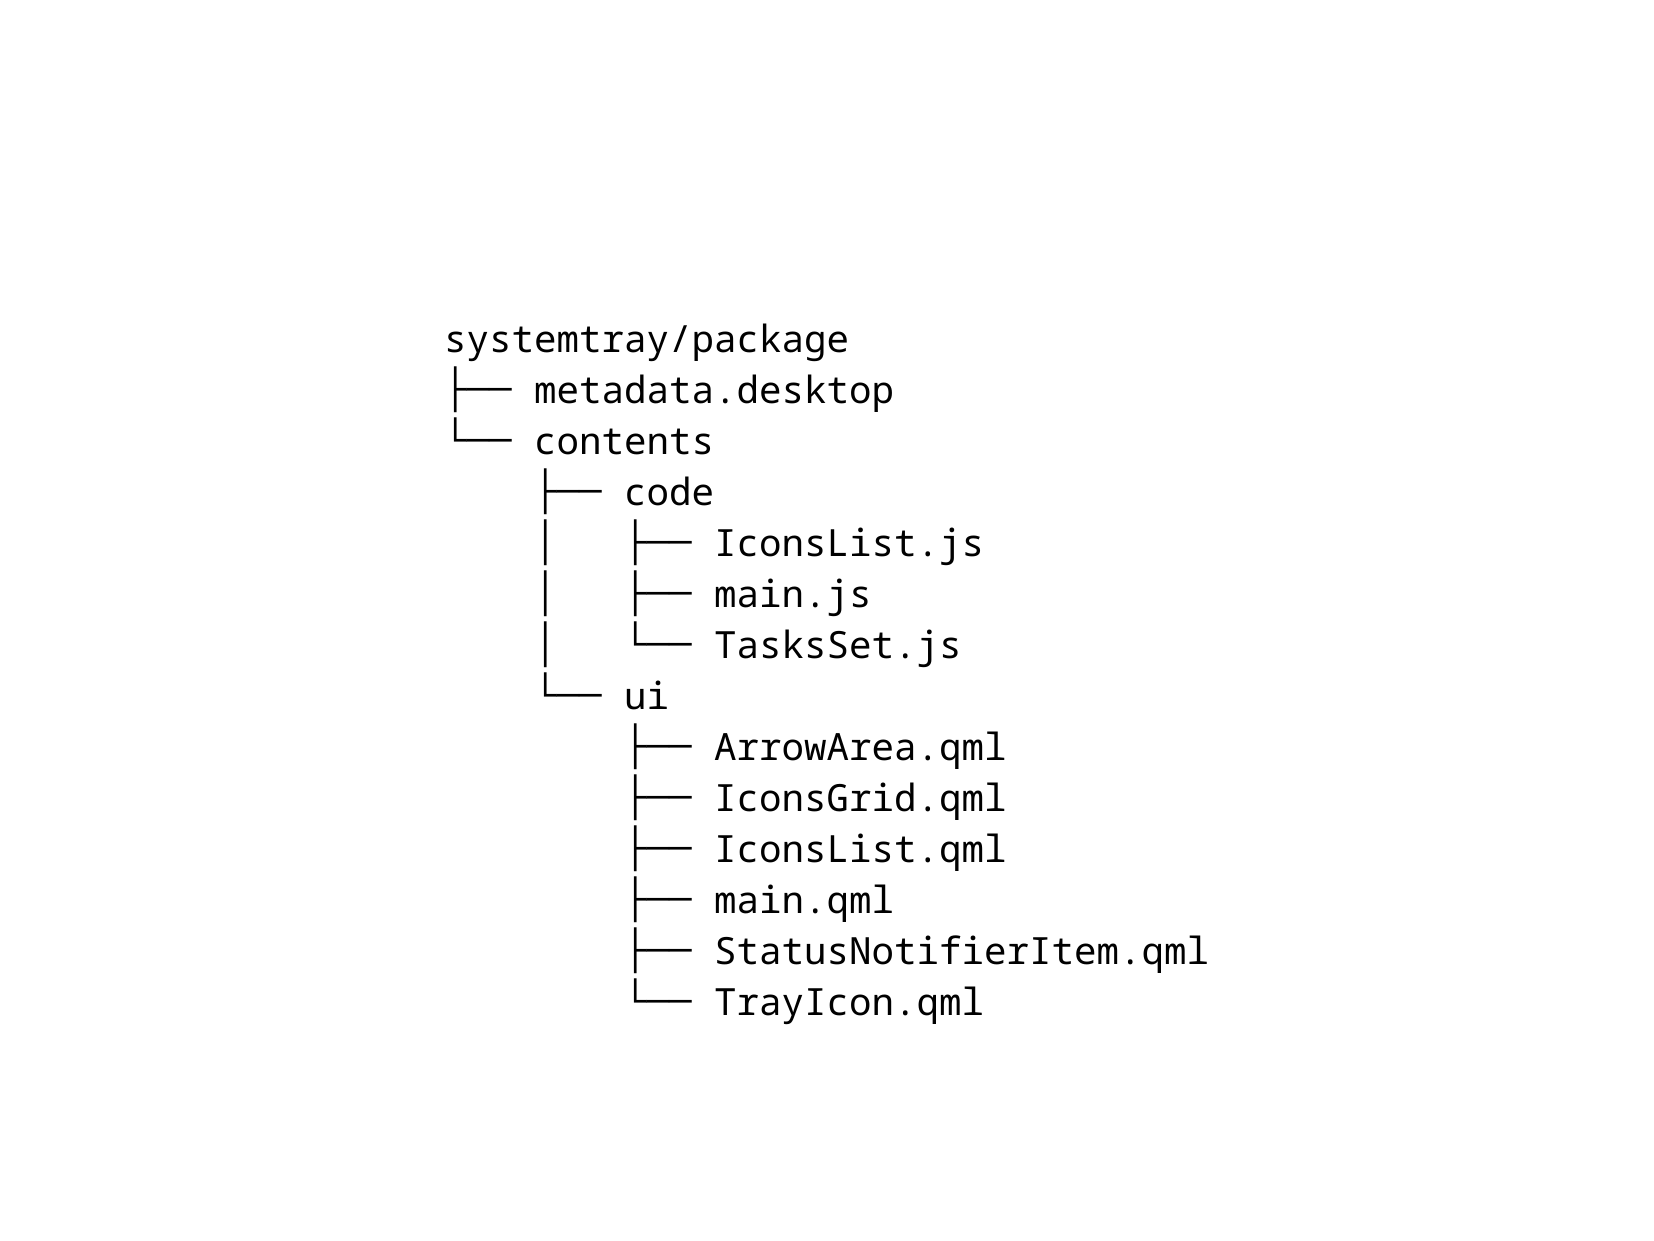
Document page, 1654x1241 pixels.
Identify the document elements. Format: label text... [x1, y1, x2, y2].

text_box systemtray/package ├── metadata.desktop └── contents ├── code │ ├── IconsList.js │ ├── main.js │ └── TasksSet.js └── ui ├── ArrowArea.qml ├── IconsGrid.qml ├── IconsList.qml ├── main.qml ├── StatusNotifierItem.qml └── TrayIcon.qml [429, 304, 1225, 936]
